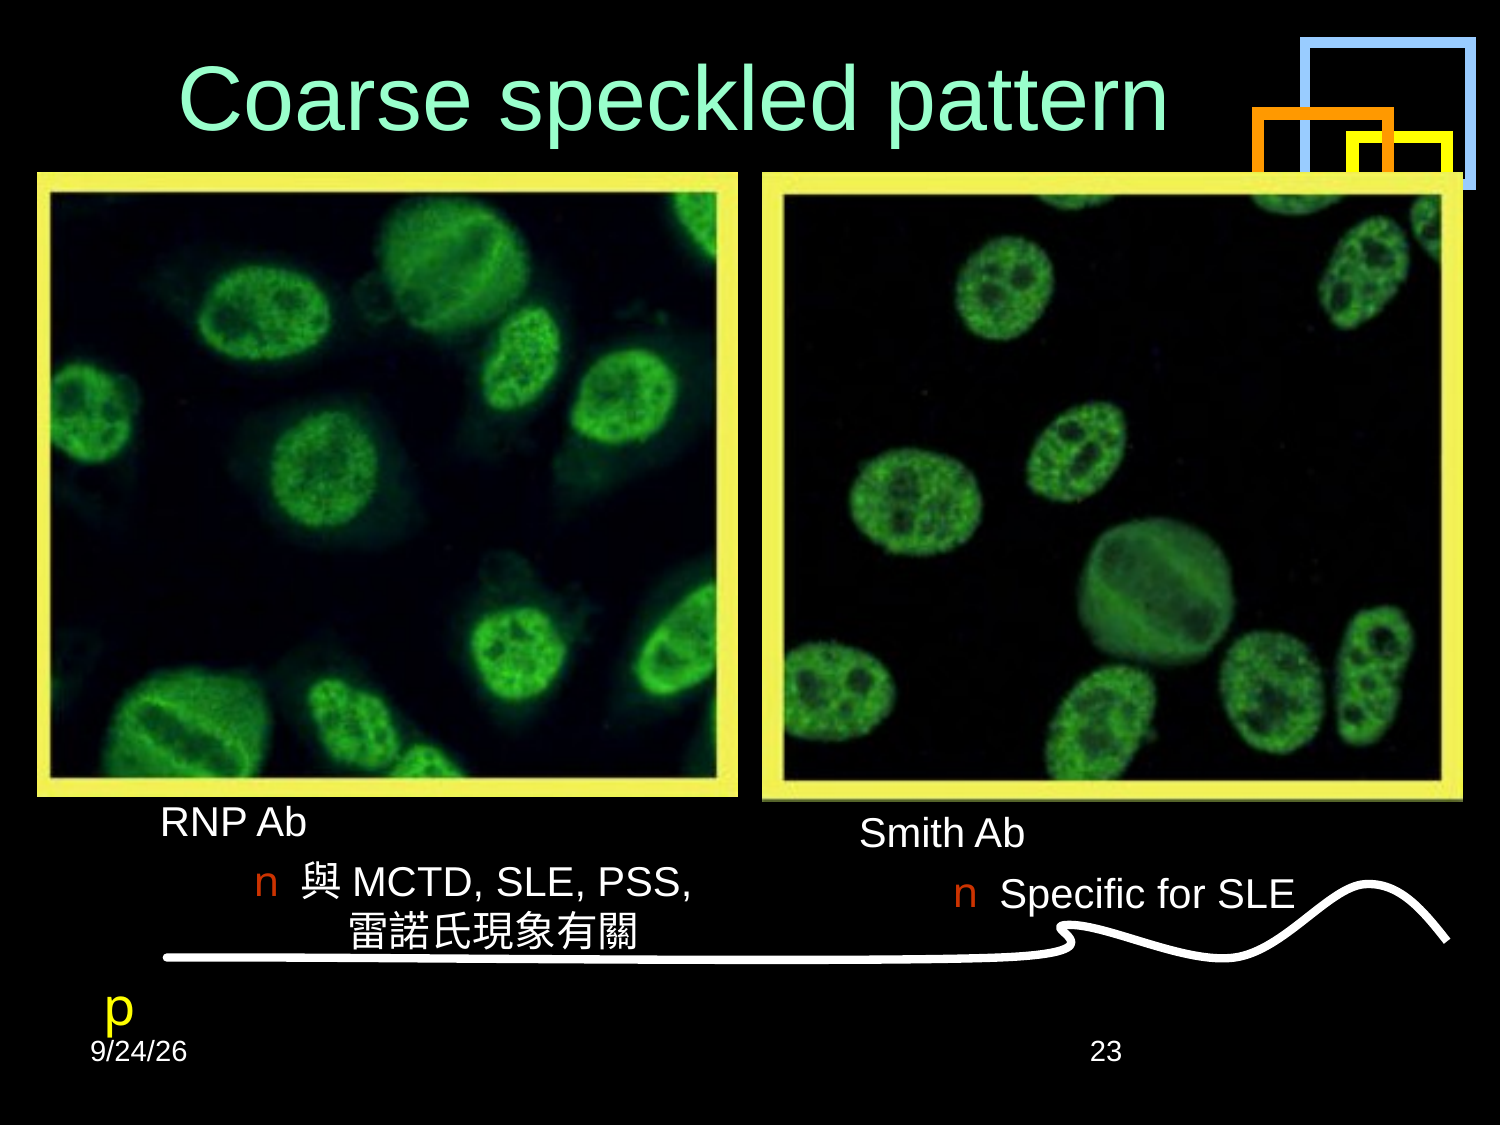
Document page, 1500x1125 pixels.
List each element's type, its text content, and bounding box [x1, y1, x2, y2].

text_box [1074, 1024, 1426, 1103]
list RNP Ab 與MCTD, SLE, PSS, 雷諾氏現象有關 [88, 797, 714, 1037]
text_box [75, 1024, 426, 1103]
picture [37, 172, 738, 797]
list Smith Ab Specific for SLE [787, 802, 1463, 961]
title Coarse speckled pattern [37, 0, 1313, 188]
picture [762, 172, 1463, 802]
